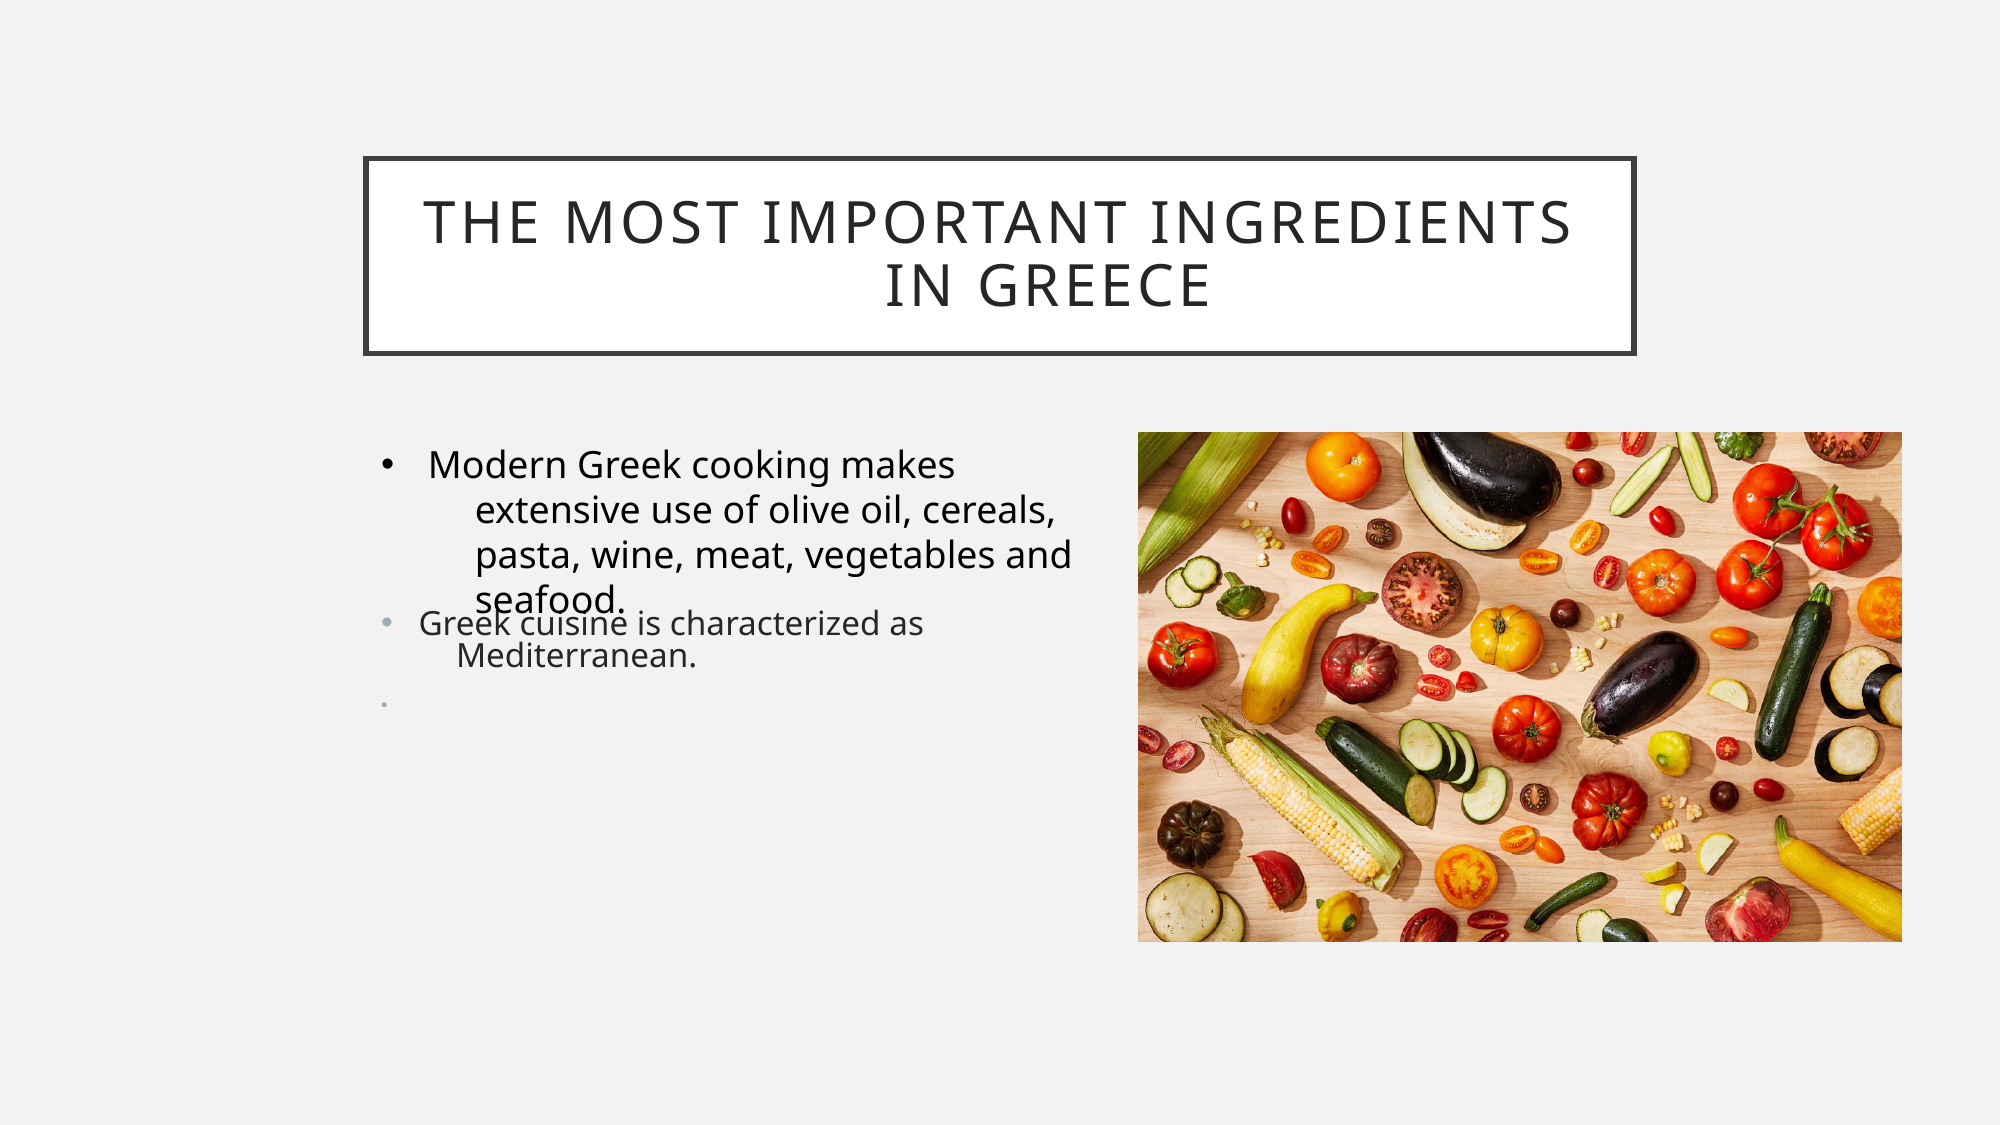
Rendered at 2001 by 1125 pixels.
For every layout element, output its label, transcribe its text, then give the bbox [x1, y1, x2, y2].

picture [1138, 432, 1902, 942]
text_box Modern Greek cooking makes extensive use of olive oil, cereals, pasta, wine, meat, vegetables and seafood. [366, 433, 1139, 585]
title THE MOST IMPORTANT ingredients IN GREECE [366, 158, 1634, 354]
list Greek cuisine is characterized as Mediterranean. [366, 602, 1094, 685]
